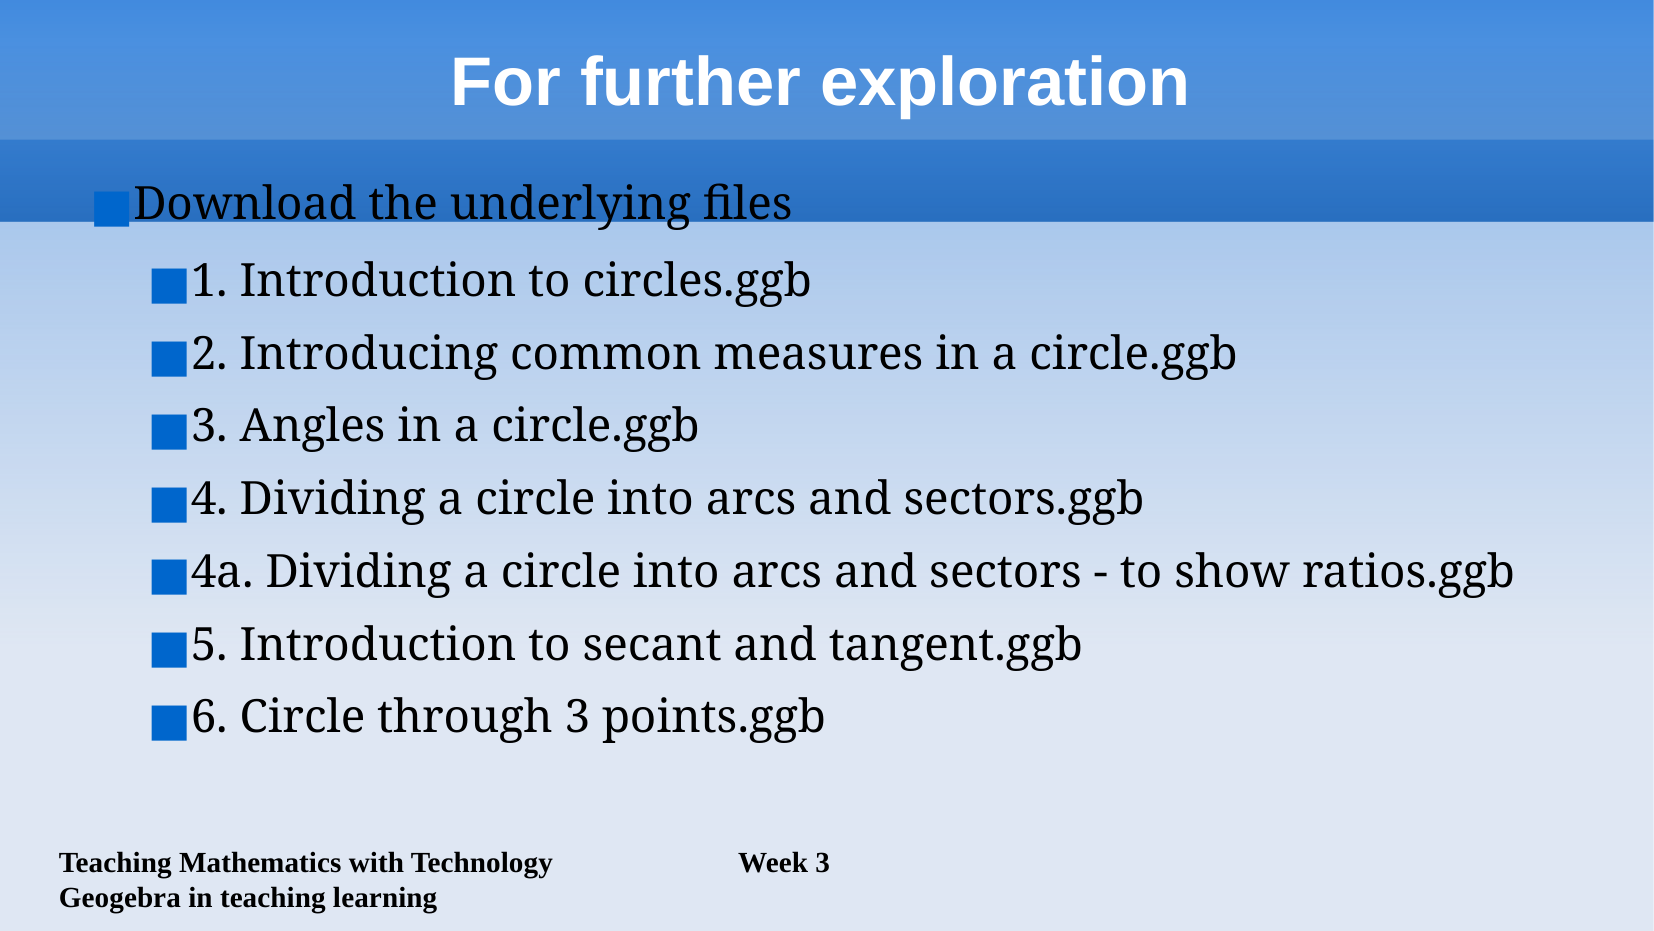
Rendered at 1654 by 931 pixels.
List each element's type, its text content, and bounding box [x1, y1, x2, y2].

text_box Download the underlying files 1. Introduction to circles.ggb 2. Introducing common measures in a circle.ggb 3. Angles in a circle.ggb 4. Dividing a circle into arcs and sectors.ggb 4a. Dividing a circle into arcs and sectors - to show ratios.ggb 5. Introduction to secant and tangent.ggb 6. Circle through 3 points.ggb [76, 173, 1565, 809]
text_box For further exploration [76, 0, 1565, 156]
picture [0, 0, 1654, 931]
